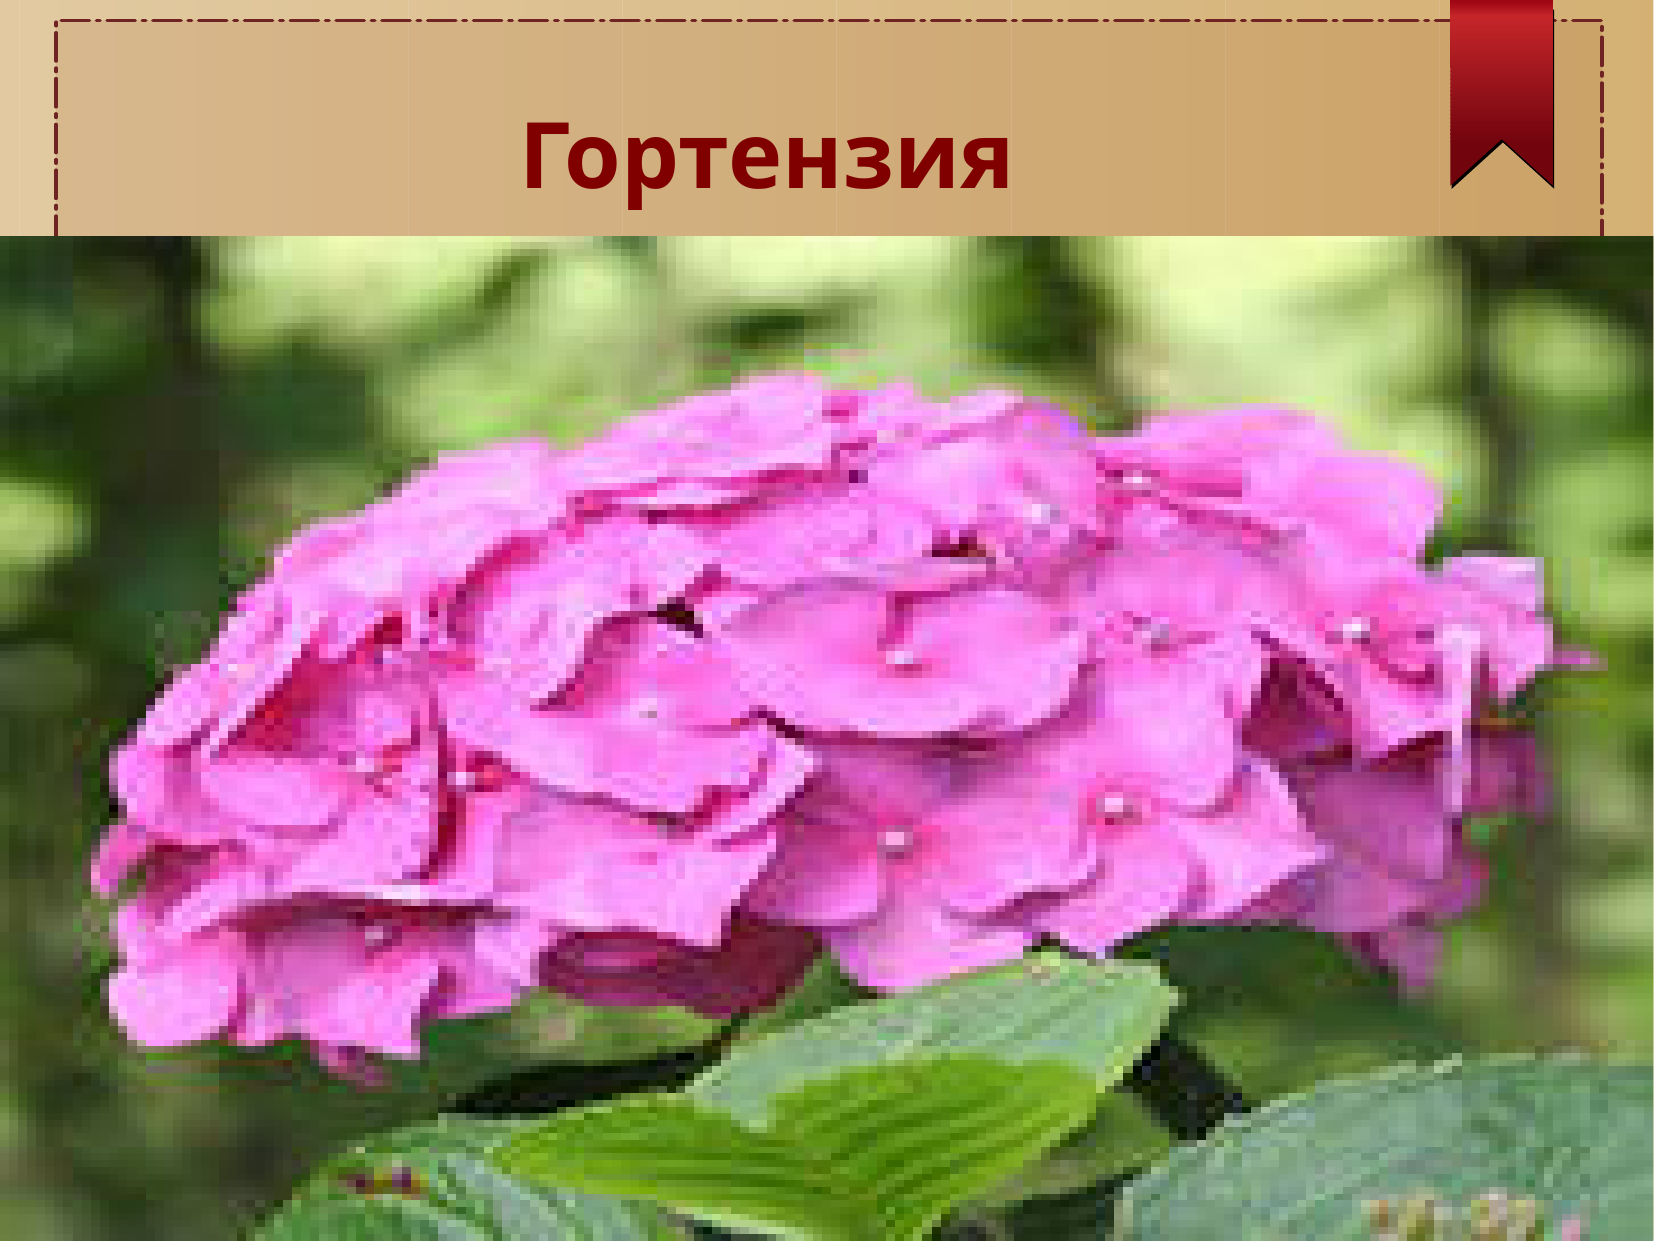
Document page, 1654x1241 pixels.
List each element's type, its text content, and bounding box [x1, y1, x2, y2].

picture [0, 236, 1654, 1241]
title Гортензия [82, 49, 1453, 236]
